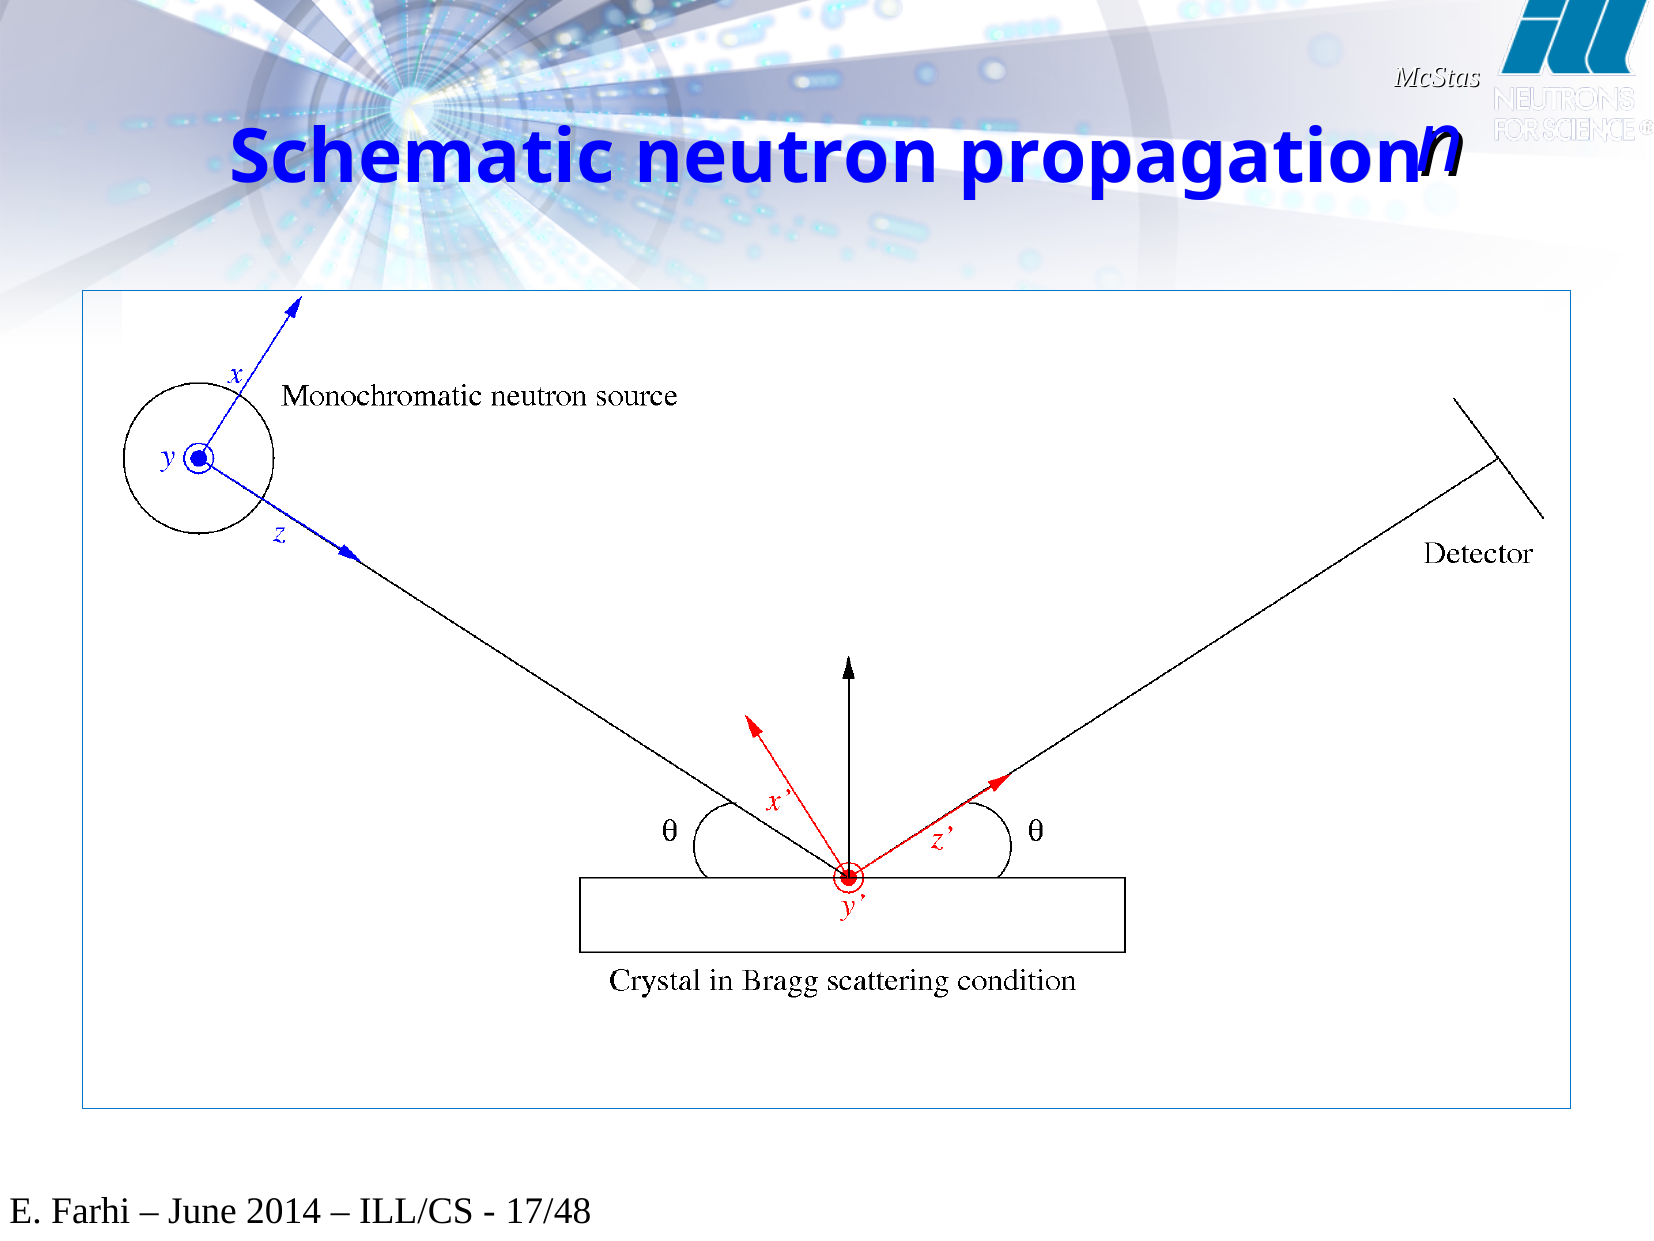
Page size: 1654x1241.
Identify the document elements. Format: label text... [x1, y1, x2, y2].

picture [0, 0, 1654, 355]
picture [122, 291, 1545, 1001]
title Schematic neutron propagation [82, 49, 1571, 257]
subtitle [82, 290, 1571, 1109]
